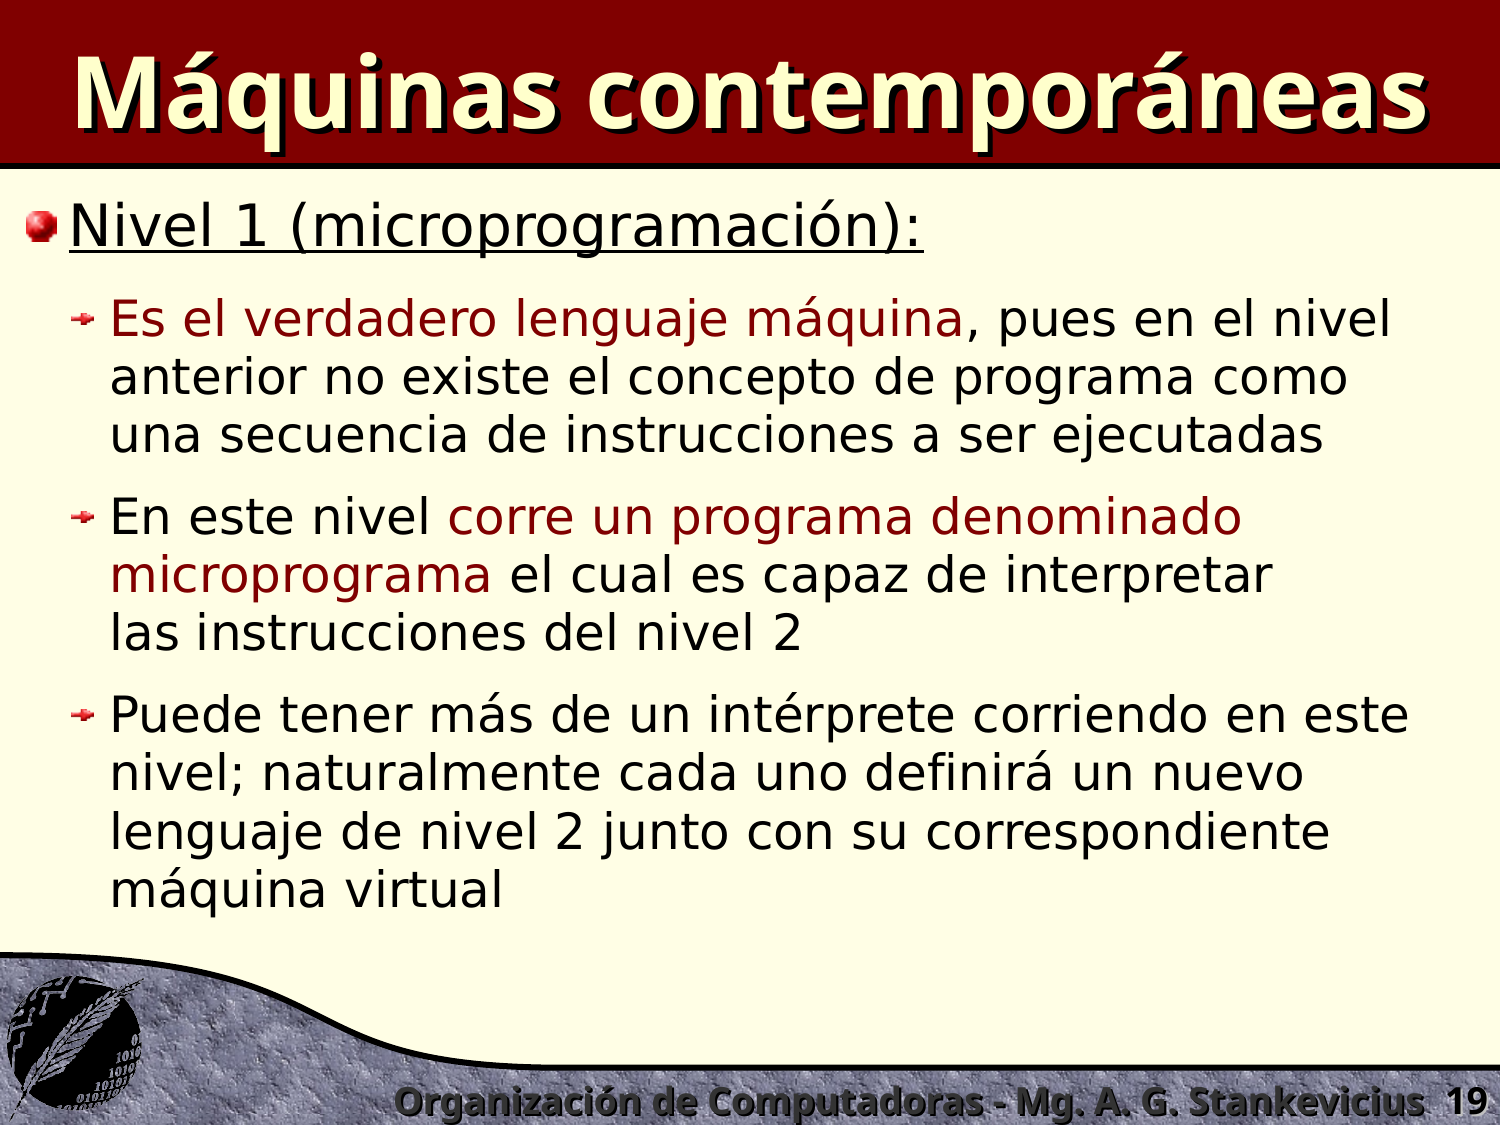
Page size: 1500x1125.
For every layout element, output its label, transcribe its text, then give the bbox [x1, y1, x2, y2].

picture [0, 959, 1500, 1125]
picture [1058, 1100, 1065, 1110]
title Máquinas contemporáneas [15, 5, 1485, 160]
picture [448, 1100, 455, 1110]
picture [802, 1100, 806, 1110]
list Nivel 1 (microprogramación): Es el verdadero lenguaje máquina, pues en el nivel anterior no existe el concepto de programa como una secuencia de instrucciones a ser ejecutadas En este nivel corre un programa denominado microprograma el cual es capaz de interpretar las instrucciones del nivel 2 Puede tener más de un intérprete corriendo en este nivel; naturalmente cada uno definirá un nuevo lenguaje de nivel 2 junto con su correspondiente máquina virtual [11, 192, 1486, 935]
